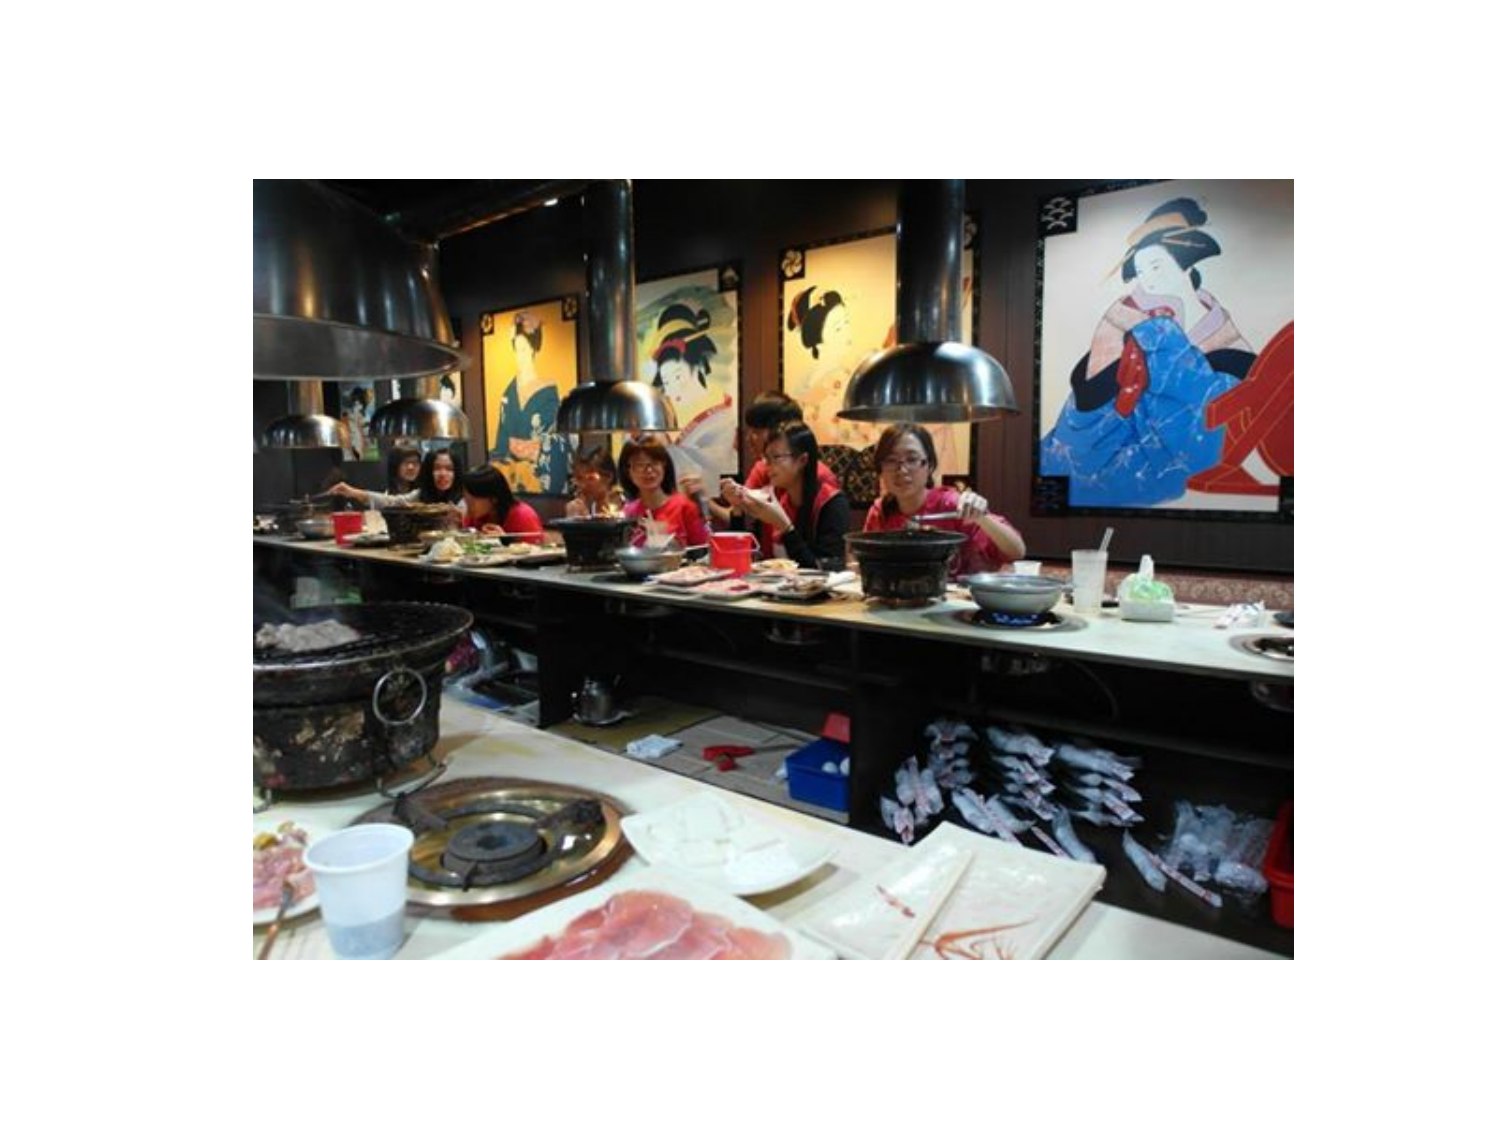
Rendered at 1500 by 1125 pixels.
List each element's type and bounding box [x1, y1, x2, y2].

picture [253, 179, 1294, 960]
